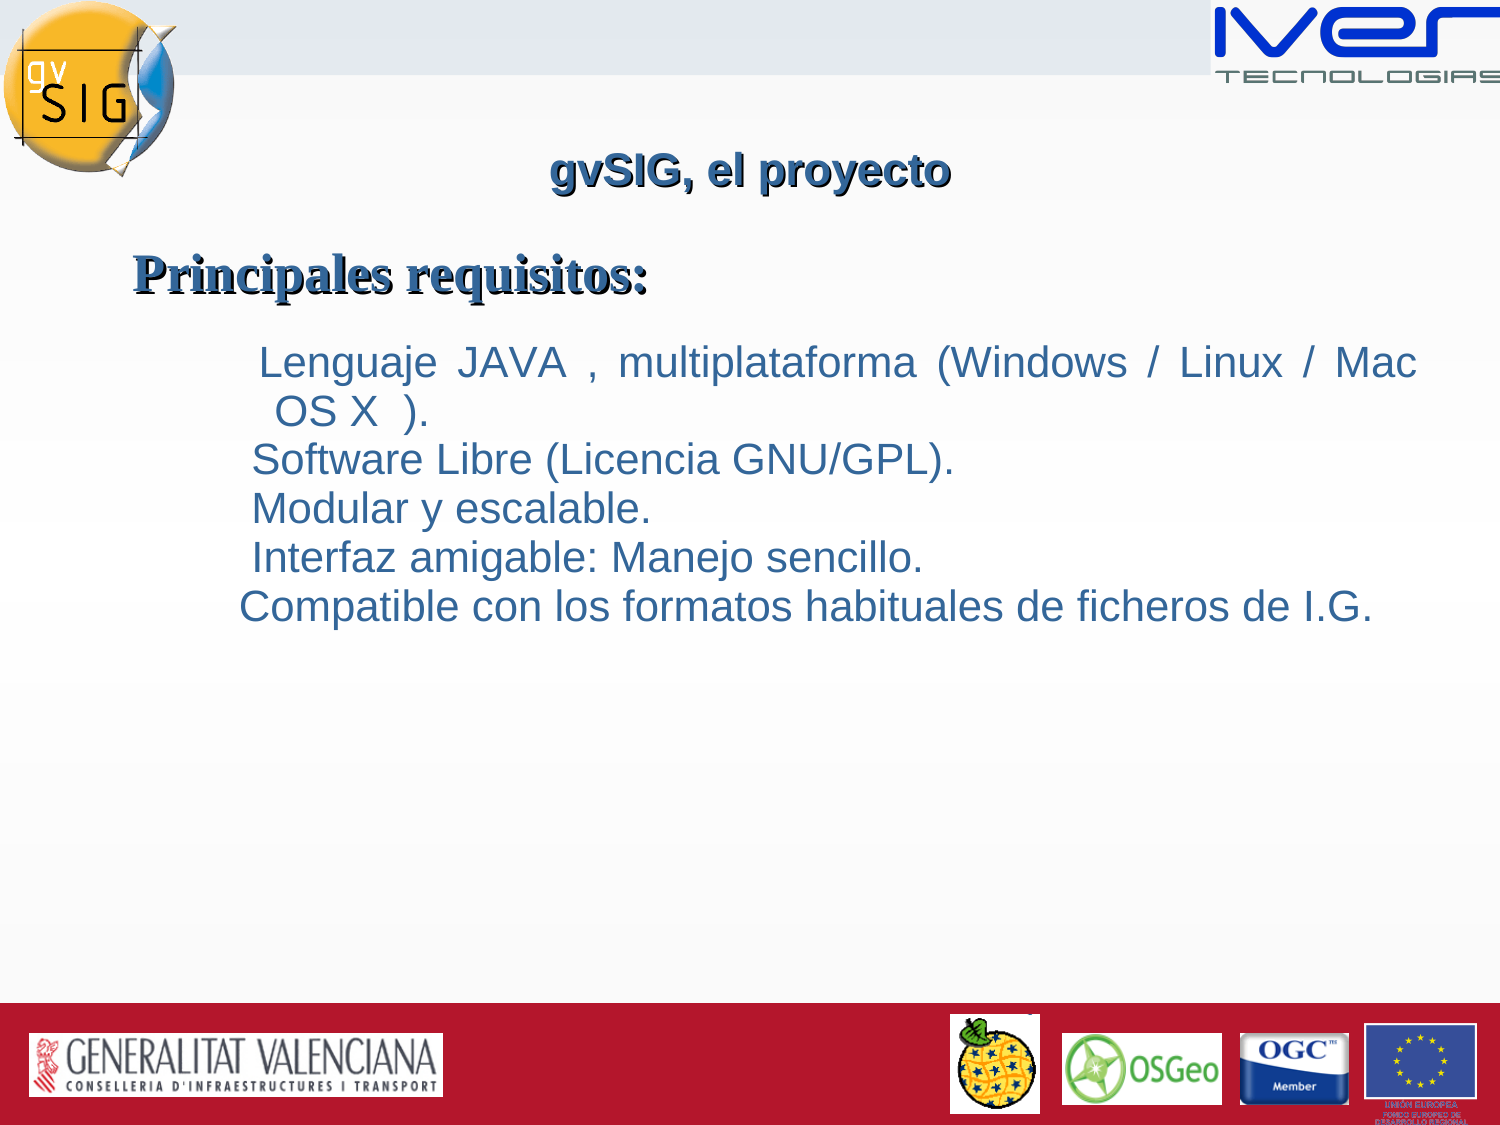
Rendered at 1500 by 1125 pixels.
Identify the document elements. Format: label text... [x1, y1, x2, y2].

picture [1210, 0, 1500, 98]
text_box gvSIG, el proyecto [0, 136, 1500, 211]
picture [1062, 1033, 1222, 1105]
picture [29, 1033, 443, 1097]
picture [950, 1014, 1040, 1114]
picture [1240, 1033, 1349, 1105]
picture [0, 0, 178, 136]
text_box Principales requisitos: Lenguaje JAVA , multiplataforma (Windows / Linux / Mac OS X ). Software Libre (Licencia GNU/GPL). Modular y escalable. Interfaz amigable: Manejo sencillo. Compatible con los formatos habituales de ficheros de I.G. [118, 236, 1434, 639]
picture [1364, 1023, 1477, 1125]
